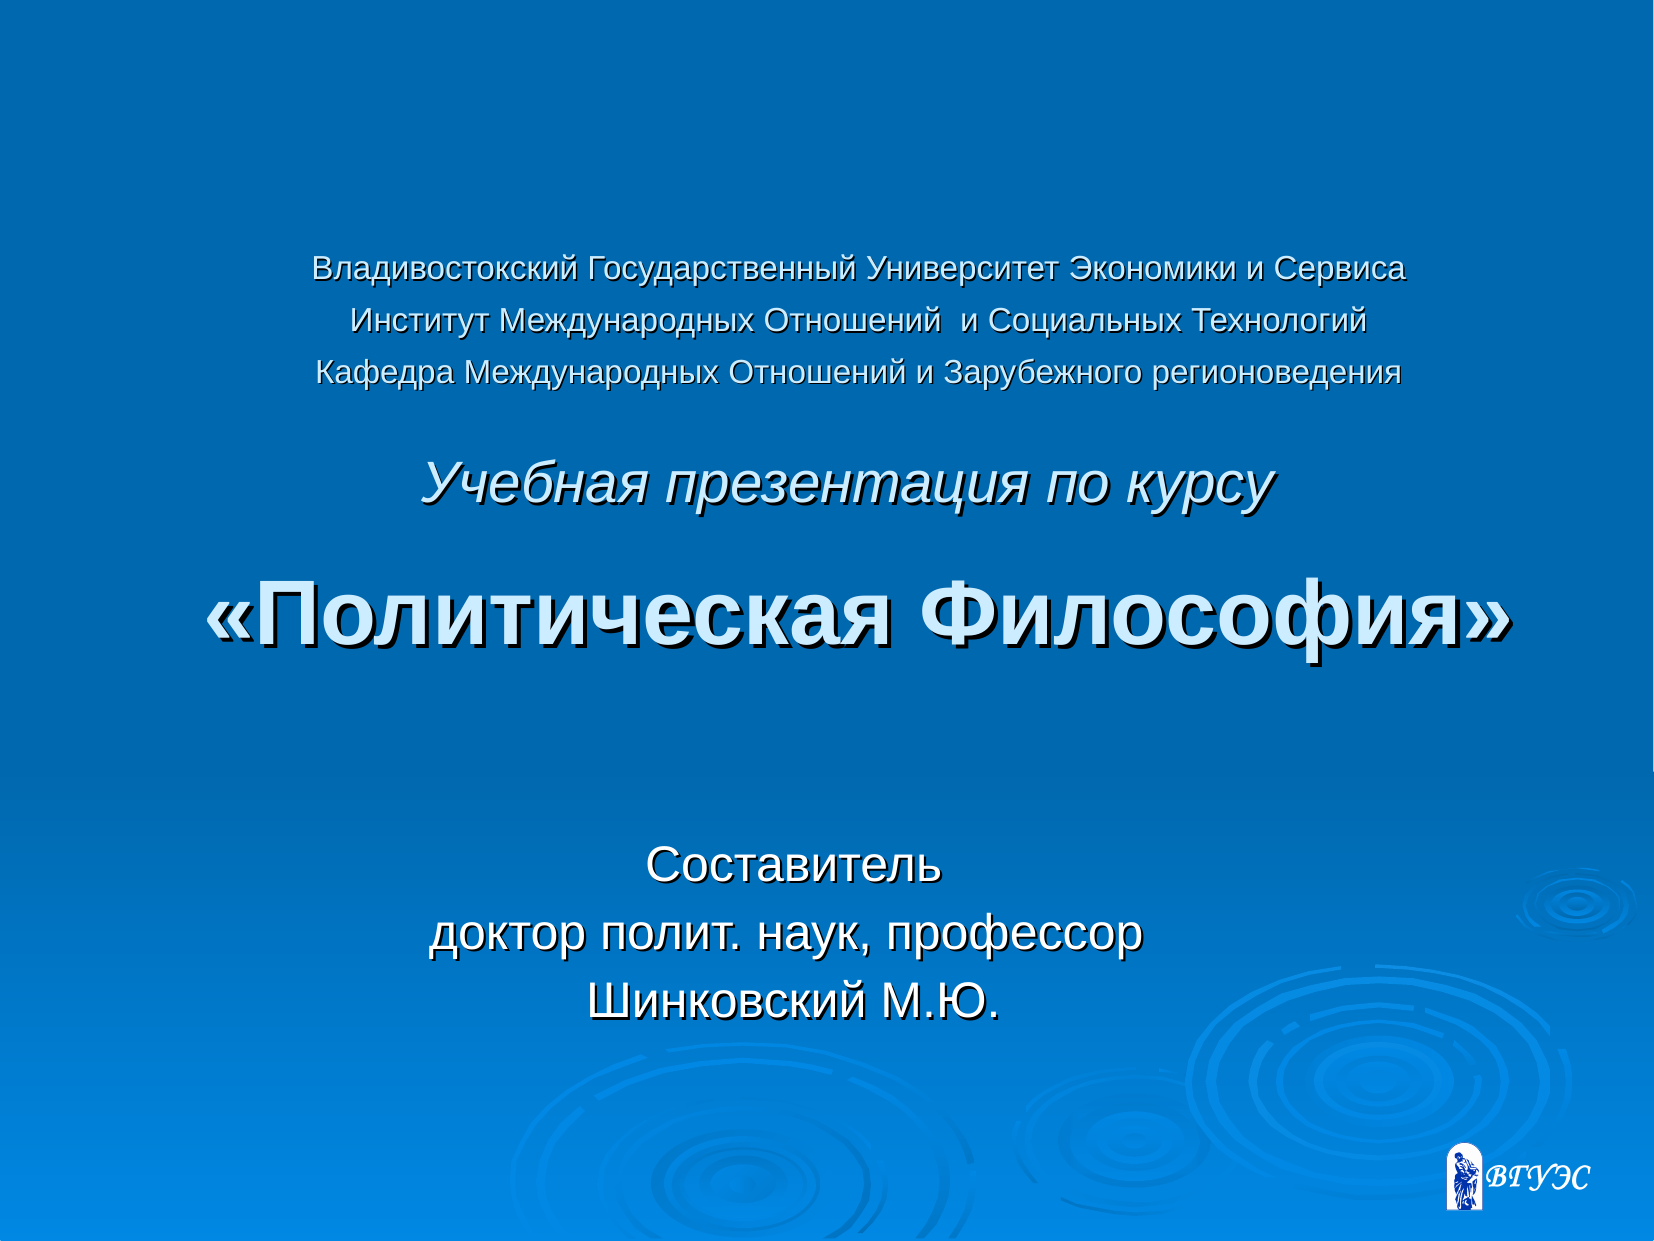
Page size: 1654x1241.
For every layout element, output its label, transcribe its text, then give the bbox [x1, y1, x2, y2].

subtitle Составитель доктор полит. наук, профессор Шинковский М.Ю. [214, 828, 1373, 1168]
title Владивостокский Государственный Университет Экономики и Сервиса Институт Международных Отношений и Социальных Технологий Кафедра Международных Отношений и Зарубежного регионоведения Учебная презентация по курсу «Политическая Философия» [110, 60, 1609, 672]
picture [1446, 1142, 1592, 1211]
